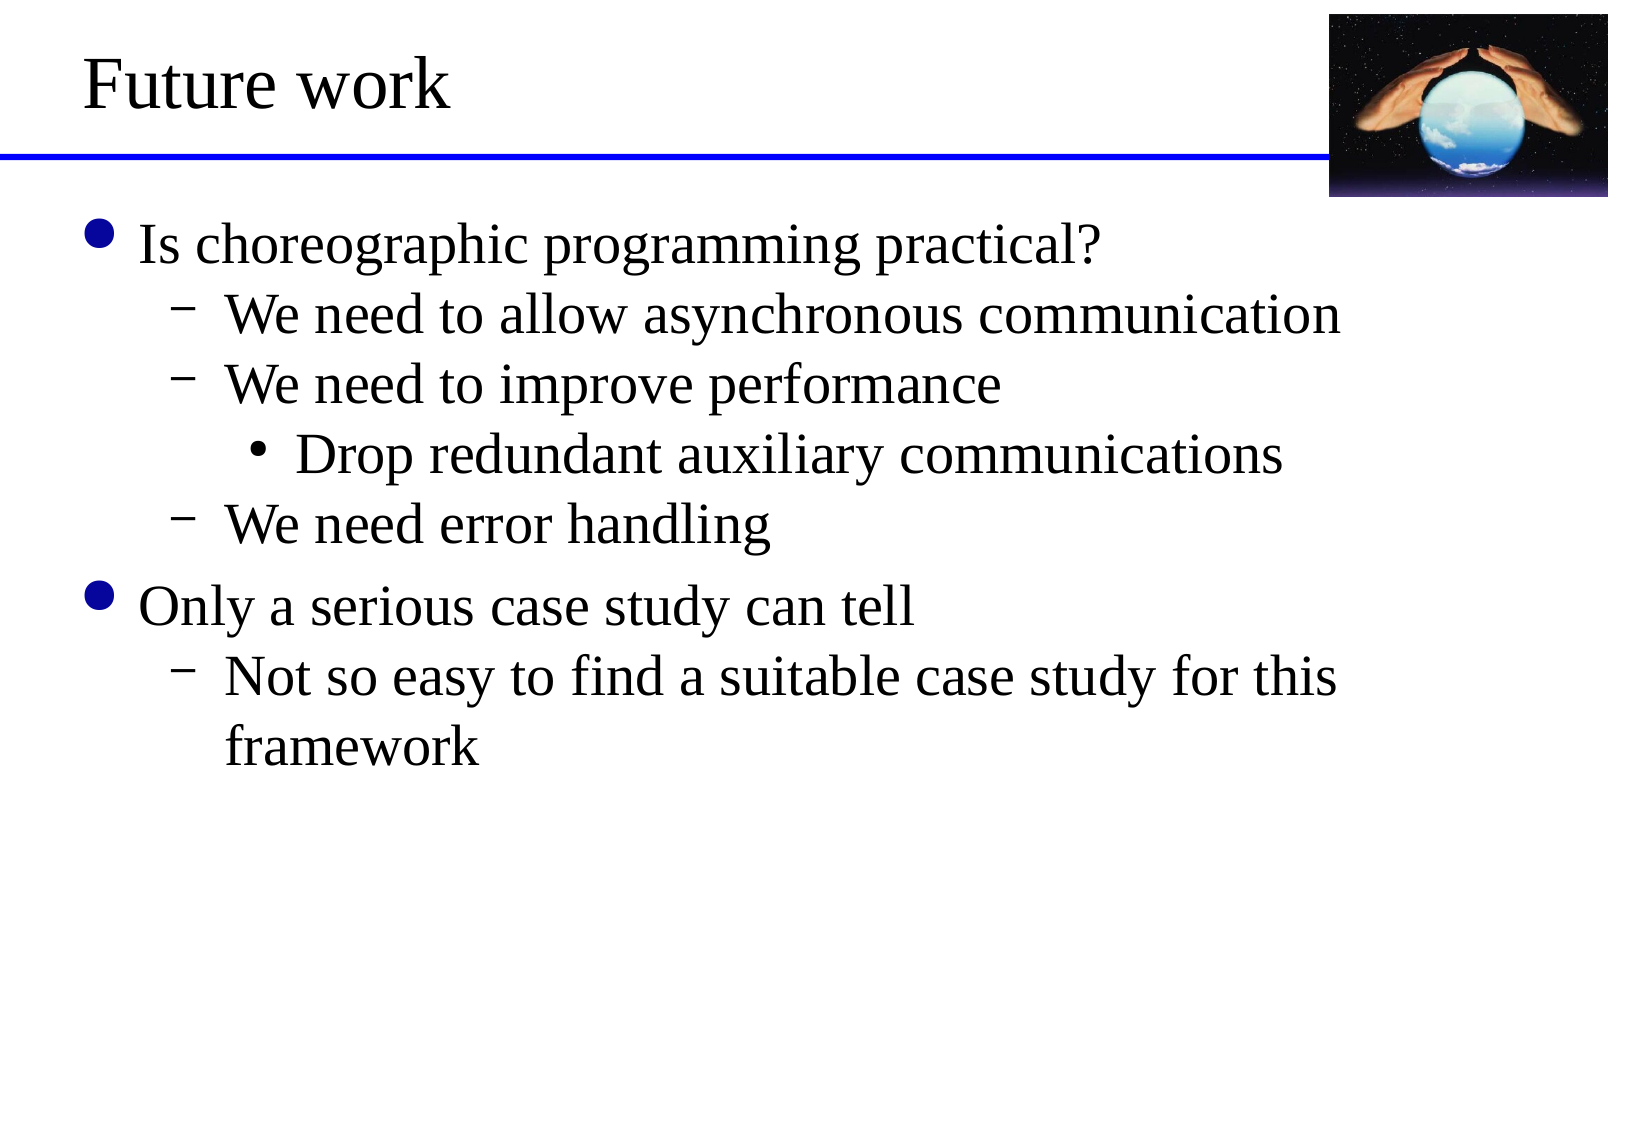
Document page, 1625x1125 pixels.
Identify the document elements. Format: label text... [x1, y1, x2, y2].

picture [1329, 14, 1608, 197]
title Future work [67, 27, 1329, 131]
list Is choreographic programming practical? We need to allow asynchronous communication We need to improve performance Drop redundant auxiliary communications We need error handling Only a serious case study can tell Not so easy to find a suitable case study for this framework [67, 198, 1478, 1061]
